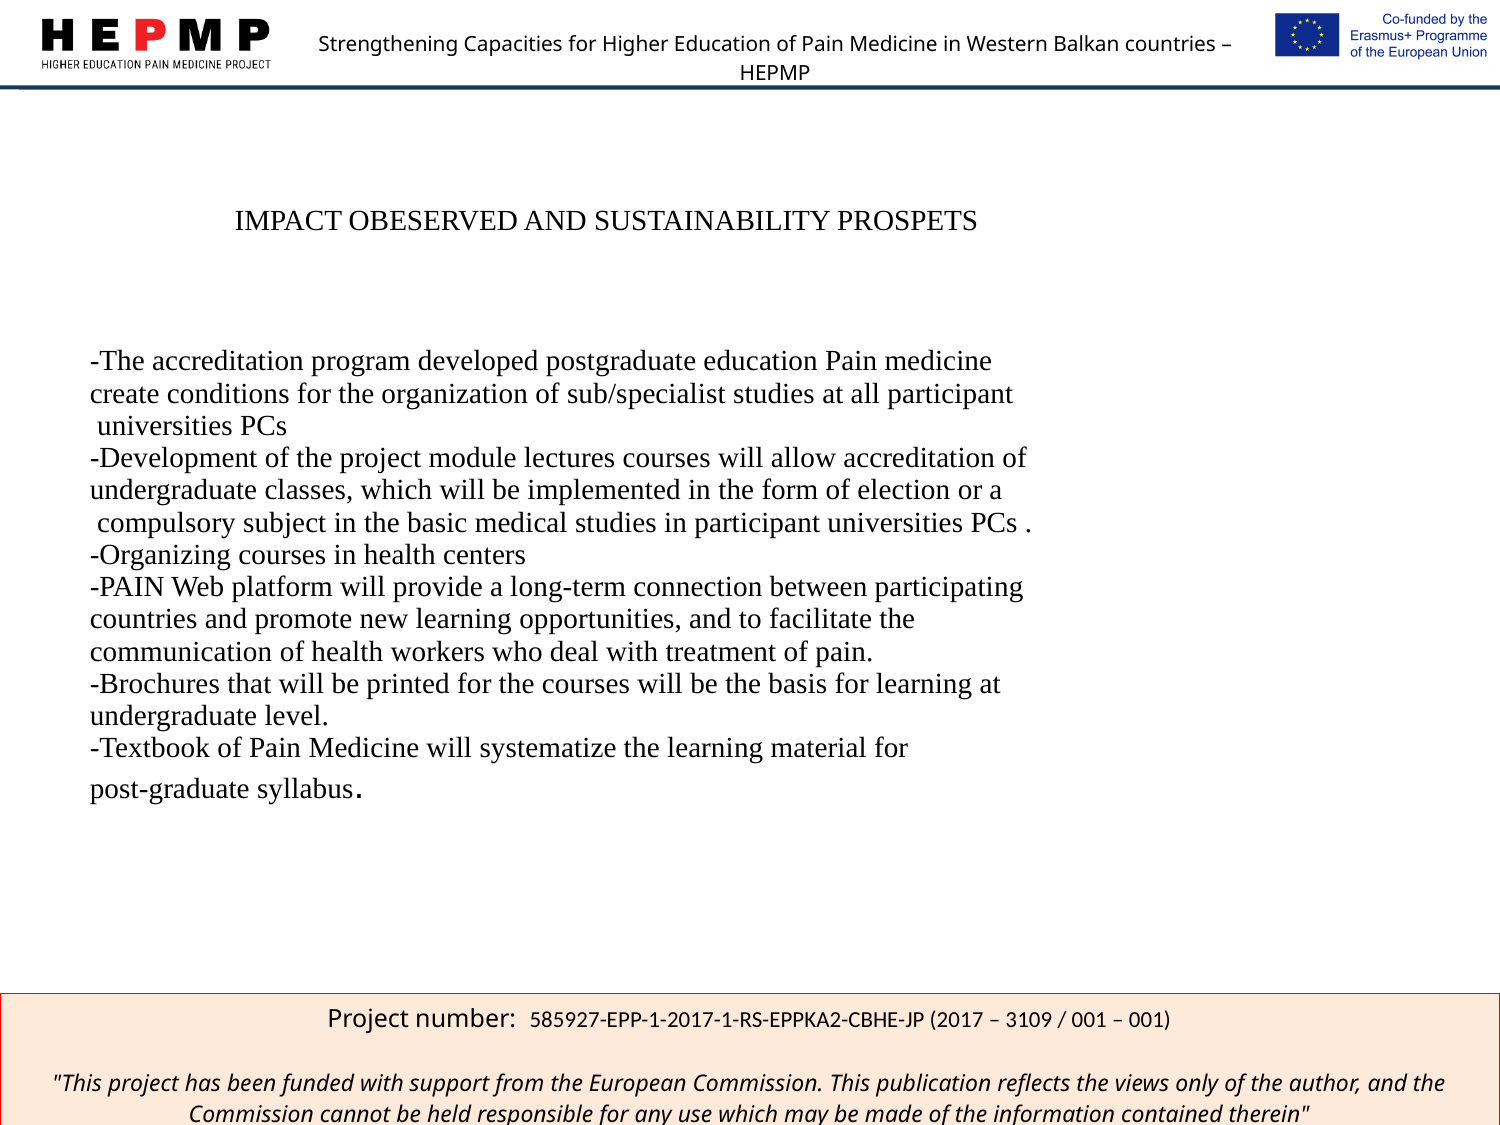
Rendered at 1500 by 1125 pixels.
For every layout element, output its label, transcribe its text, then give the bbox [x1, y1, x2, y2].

title IMPACT OBESERVED AND SUSTAINABILITY PROSPETS [75, 125, 1425, 313]
text_box -The accreditation program developed postgraduate education Pain medicine create conditions for the organization of sub/specialist studies at all participant universities PCs -Development of the project module lectures courses will allow accreditation of undergraduate classes, which will be implemented in the form of election or a compulsory subject in the basic medical studies in participant universities PCs . -Organizing courses in health centers -PAIN Web platform will provide a long-term connection between participating countries and promote new learning opportunities, and to facilitate the communication of health workers who deal with treatment of pain. -Brochures that will be printed for the courses will be the basis for learning at undergraduate level. -Textbook of Pain Medicine will systematize the learning material for post-graduate syllabus. [75, 337, 1425, 941]
